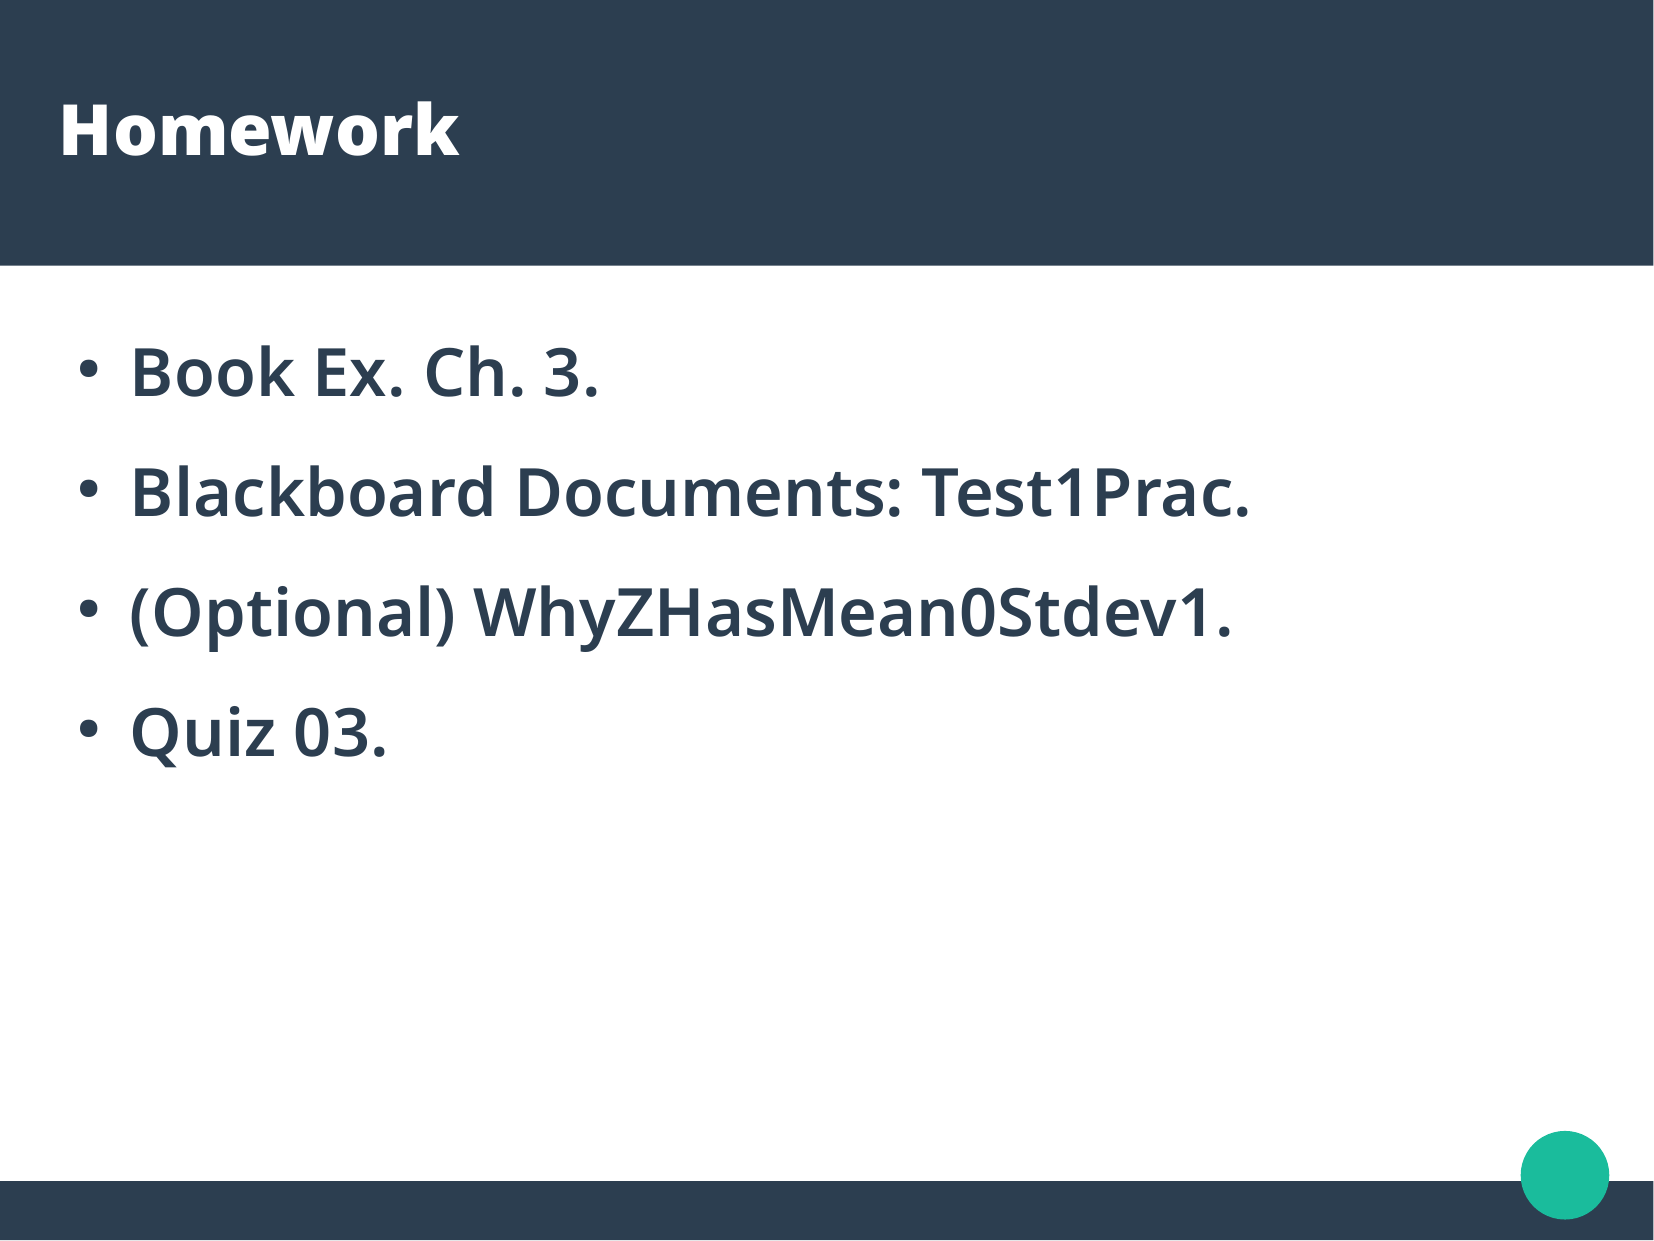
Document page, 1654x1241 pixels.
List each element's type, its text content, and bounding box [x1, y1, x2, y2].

title Homework [59, 49, 1595, 207]
list Book Ex. Ch. 3. Blackboard Documents: Test1Prac. (Optional) WhyZHasMean0Stdev1. Quiz 03. [59, 324, 1595, 1152]
